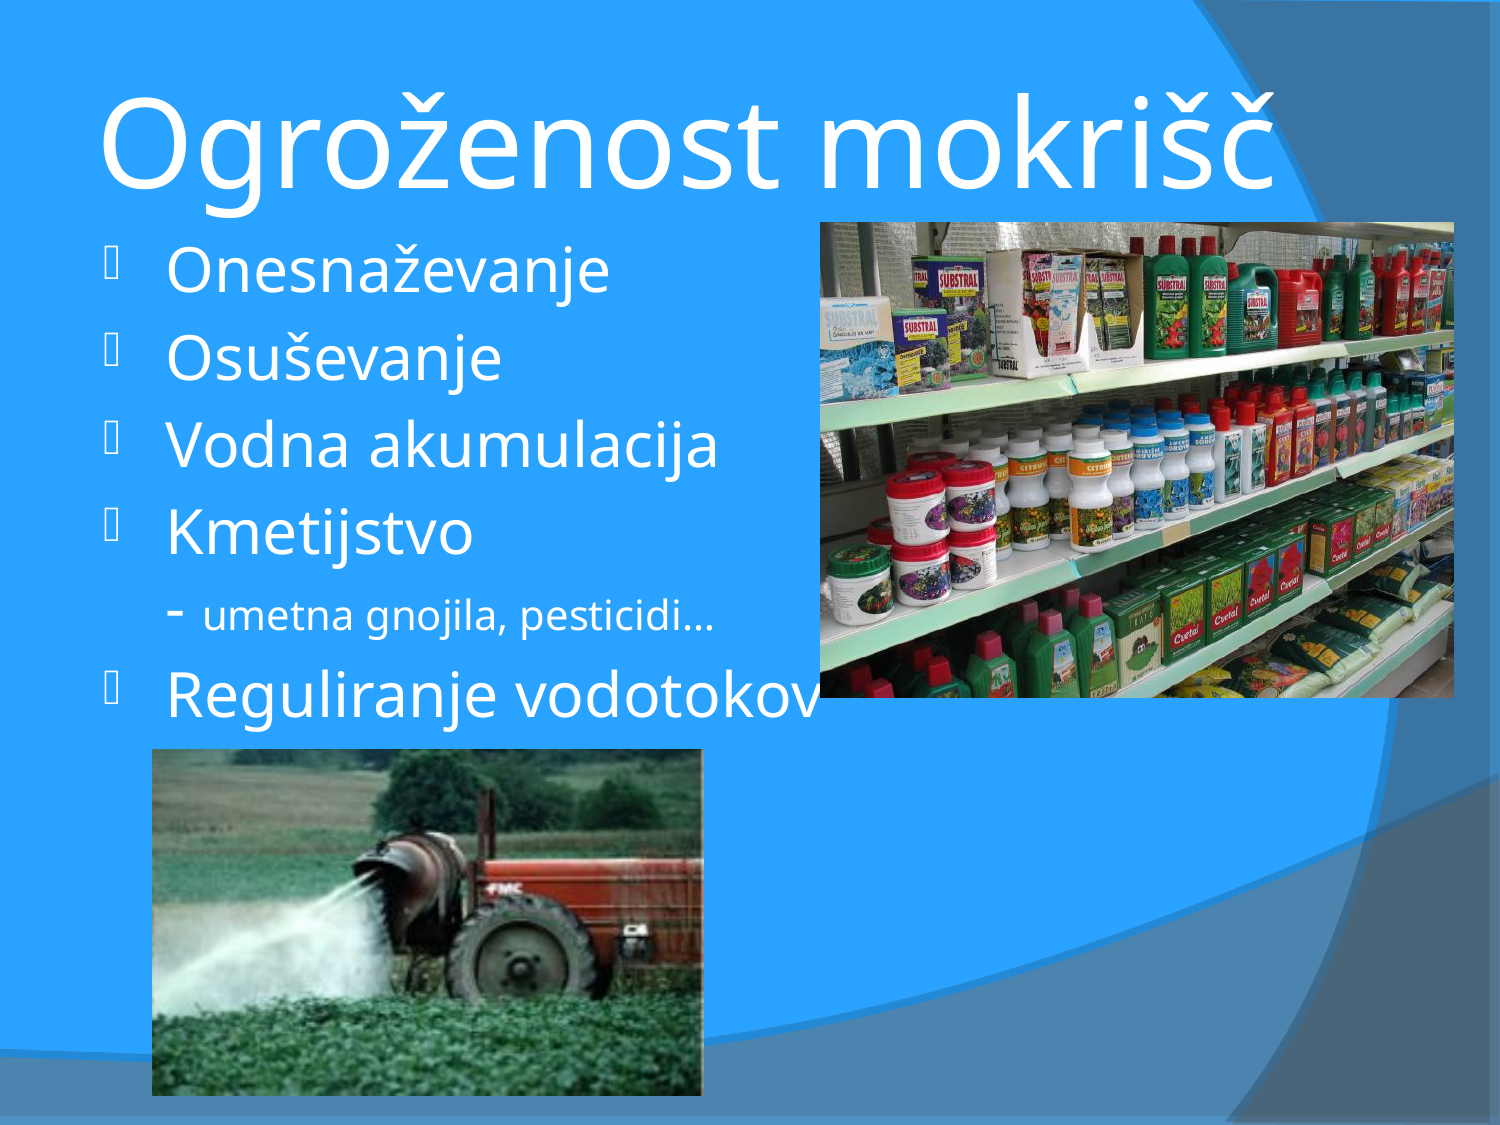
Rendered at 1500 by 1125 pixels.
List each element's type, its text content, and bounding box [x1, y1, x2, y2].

title Ogroženost mokrišč [75, 45, 1300, 233]
picture [820, 222, 1454, 698]
picture [152, 749, 704, 1096]
list Onesnaževanje Osuševanje Vodna akumulacija Kmetijstvo - umetna gnojila, pesticidi… Reguliranje vodotokov [82, 222, 1307, 966]
